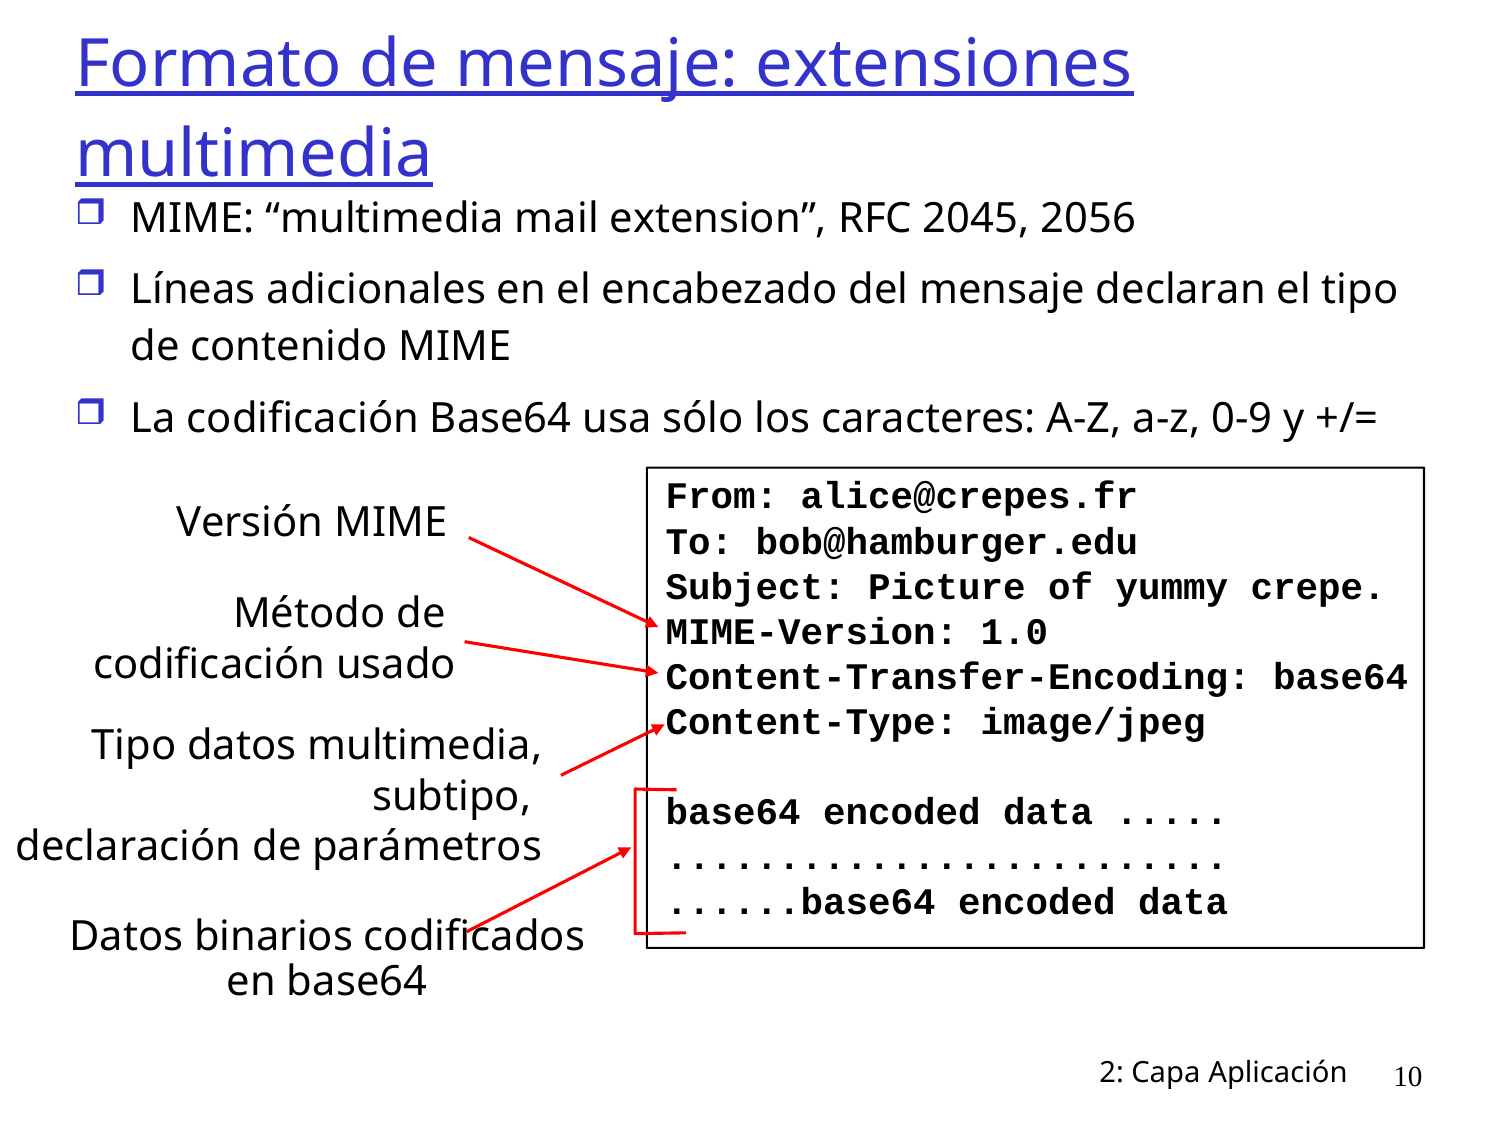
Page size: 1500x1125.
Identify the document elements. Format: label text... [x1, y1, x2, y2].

text_box From: alice@crepes.fr To: bob@hamburger.edu Subject: Picture of yummy crepe. MIME-Version: 1.0 Content-Transfer-Encoding: base64 Content-Type: image/jpeg base64 encoded data ..... ......................... ......base64 encoded data [650, 469, 1422, 946]
text_box From: alice@crepes.fr To: bob@hamburger.edu Subject: Picture of yummy crepe. MIME-Version: 1.0 Content-Transfer-Encoding: base64 Content-Type: image/jpeg base64 encoded data ..... ......................... ......base64 encoded data [650, 467, 1468, 975]
text_box Datos binarios codificados en base64 [54, 906, 601, 1013]
text_box Versión MIME [161, 492, 463, 554]
text_box Tipo datos multimedia, subtipo, declaración de parámetros [0, 716, 558, 877]
text_box Método de codificación usado [78, 584, 472, 695]
title Formato de mensaje: extensiones multimedia [75, 30, 1426, 181]
list MIME: “multimedia mail extension”, RFC 2045, 2056 Líneas adicionales en el encabezado del mensaje declaran el tipo de contenido MIME La codificación Base64 usa sólo los caracteres: A-Z, a-z, 0-9 y +/= [75, 187, 1426, 460]
